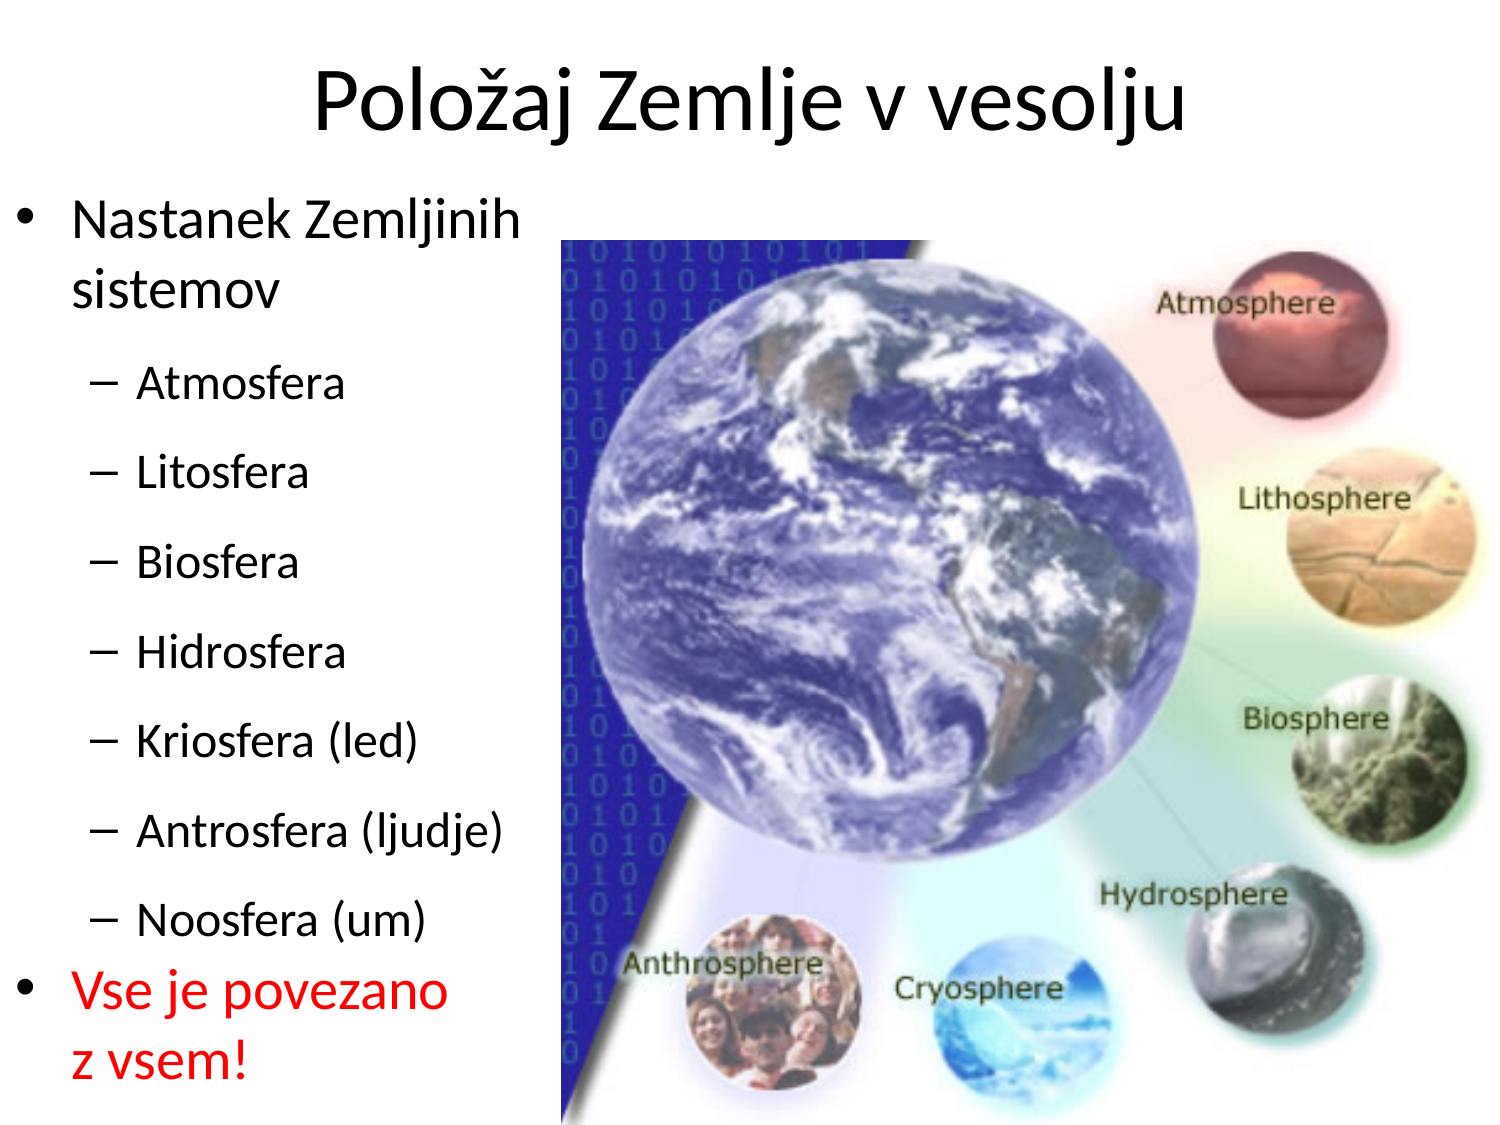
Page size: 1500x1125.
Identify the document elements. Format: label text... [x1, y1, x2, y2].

list Vse je povezano z vsem! [0, 916, 491, 1125]
list Nastanek Zemljinih sistemov Atmosfera Litosfera Biosfera Hidrosfera Kriosfera (led) Antrosfera (ljudje) Noosfera (um) [0, 172, 656, 1125]
picture [561, 240, 1500, 1125]
title Položaj Zemlje v vesolju [76, 0, 1427, 188]
